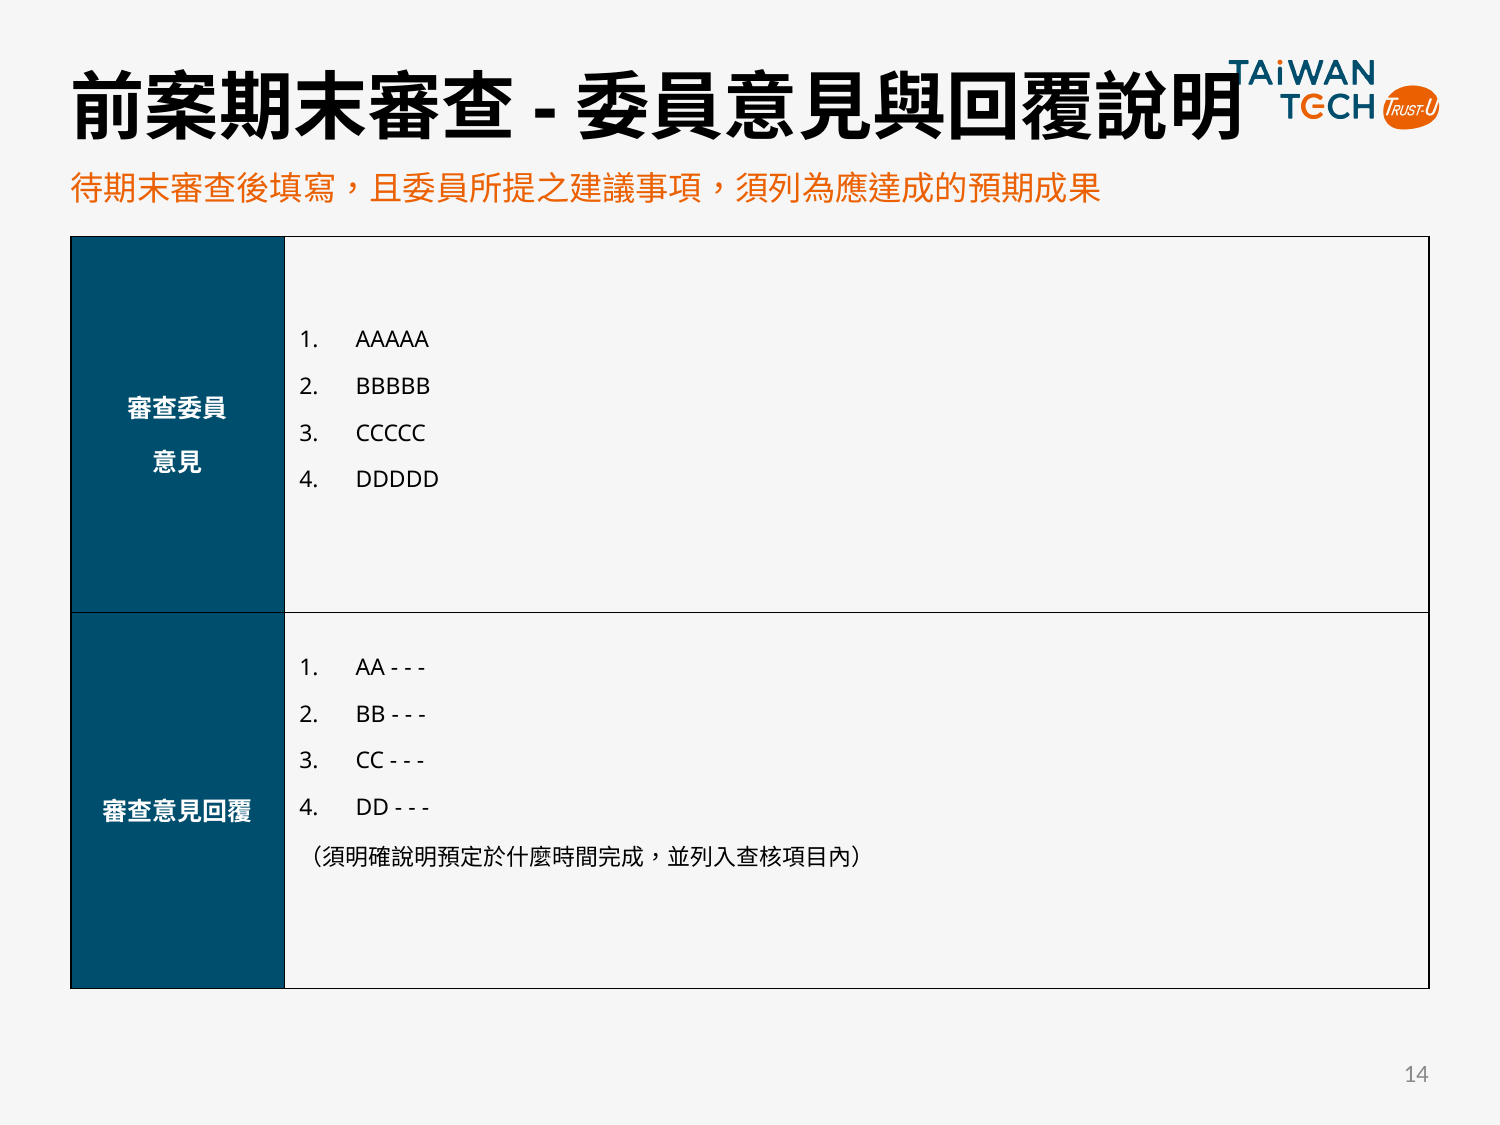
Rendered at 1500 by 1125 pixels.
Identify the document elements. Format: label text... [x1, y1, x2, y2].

table_header AAAAA BBBBB CCCCC DDDDD [285, 237, 1428, 612]
text_box 待期末審查後填寫，且委員所提之建議事項，須列為應達成的預期成果 [55, 159, 1476, 215]
table_cell 審查意見回覆 [72, 613, 284, 988]
table_cell AA - - - BB - - - CC - - - DD - - - （須明確說明預定於什麼時間完成，並列入查核項目內） [285, 613, 1428, 988]
table_header 審查委員 意見 [72, 237, 284, 612]
title 前案期末審查-委員意見與回覆說明 [55, 33, 1444, 156]
slide_number <編號> [1106, 1042, 1445, 1103]
